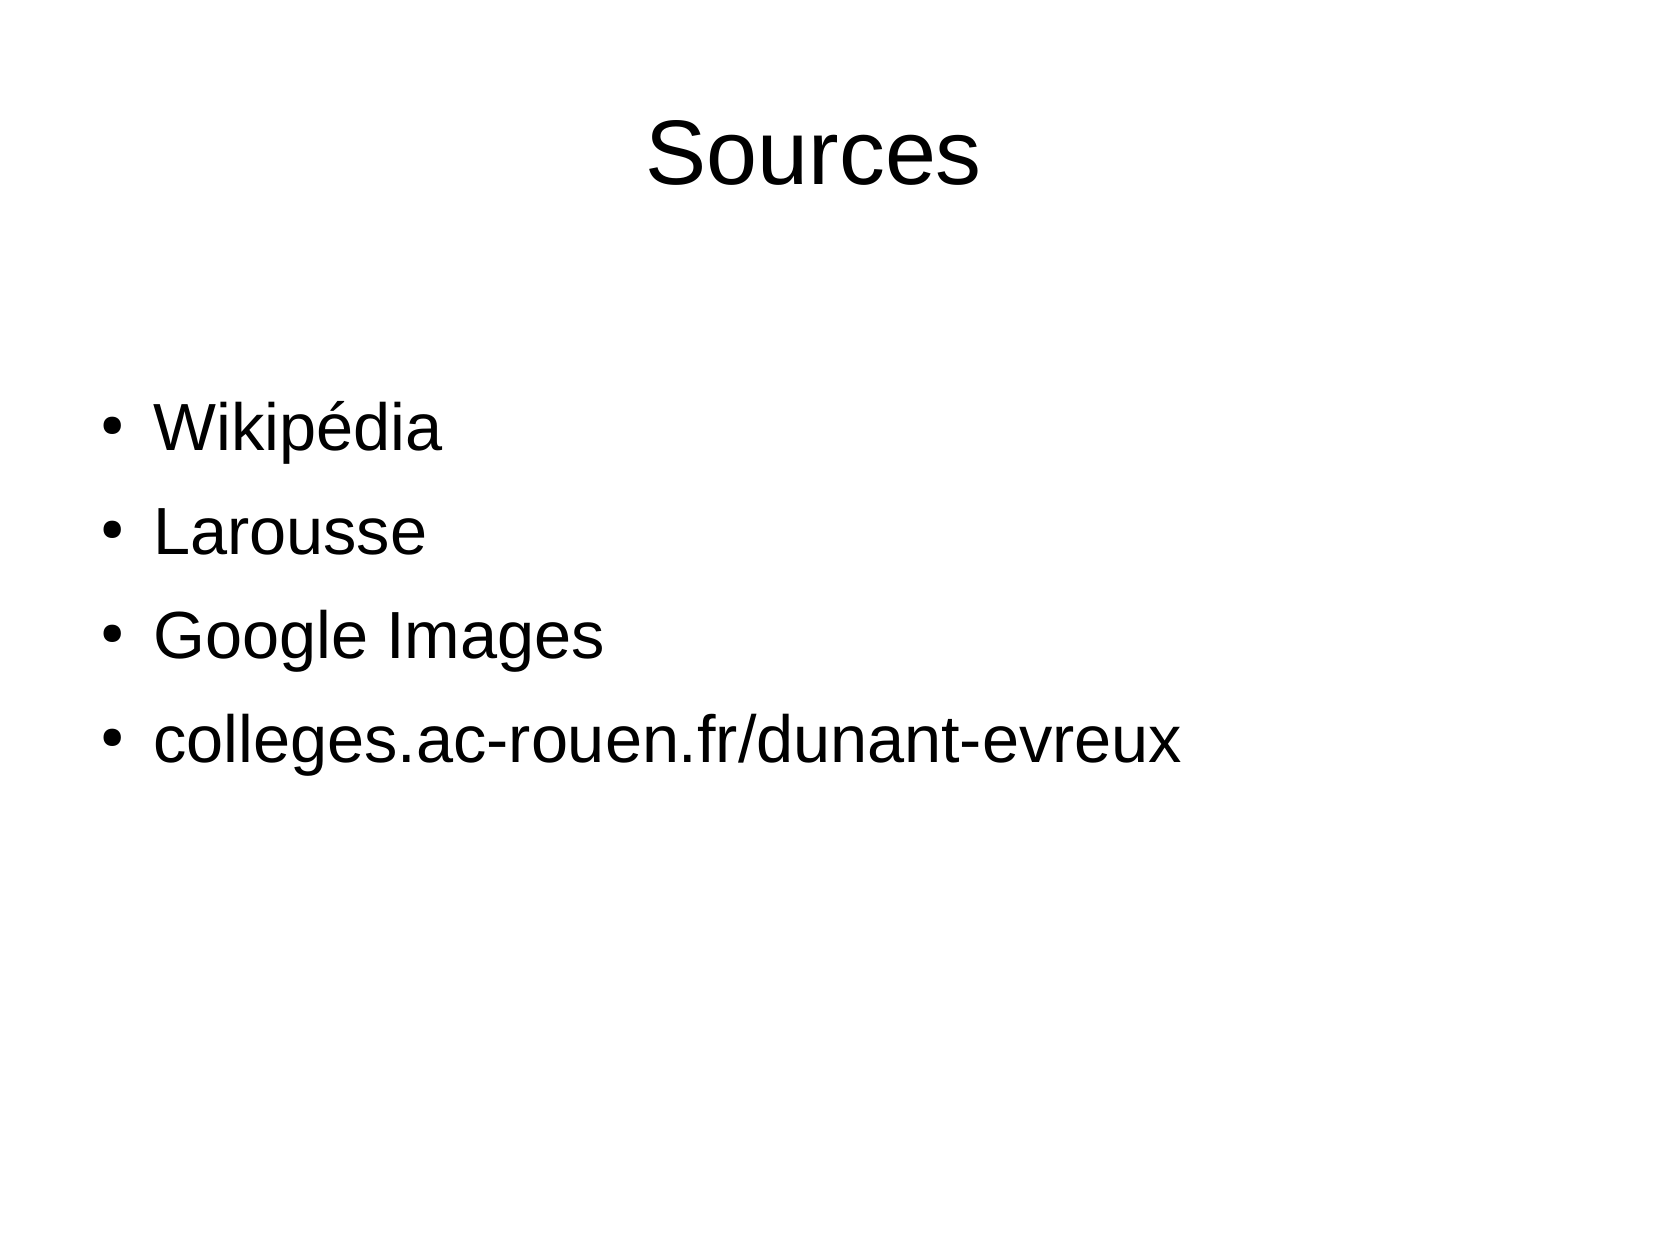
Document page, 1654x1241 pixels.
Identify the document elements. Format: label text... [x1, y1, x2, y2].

list Wikipédia Larousse Google Images colleges.ac-rouen.fr/dunant-evreux [82, 389, 1571, 1209]
title Sources [82, 49, 1571, 257]
